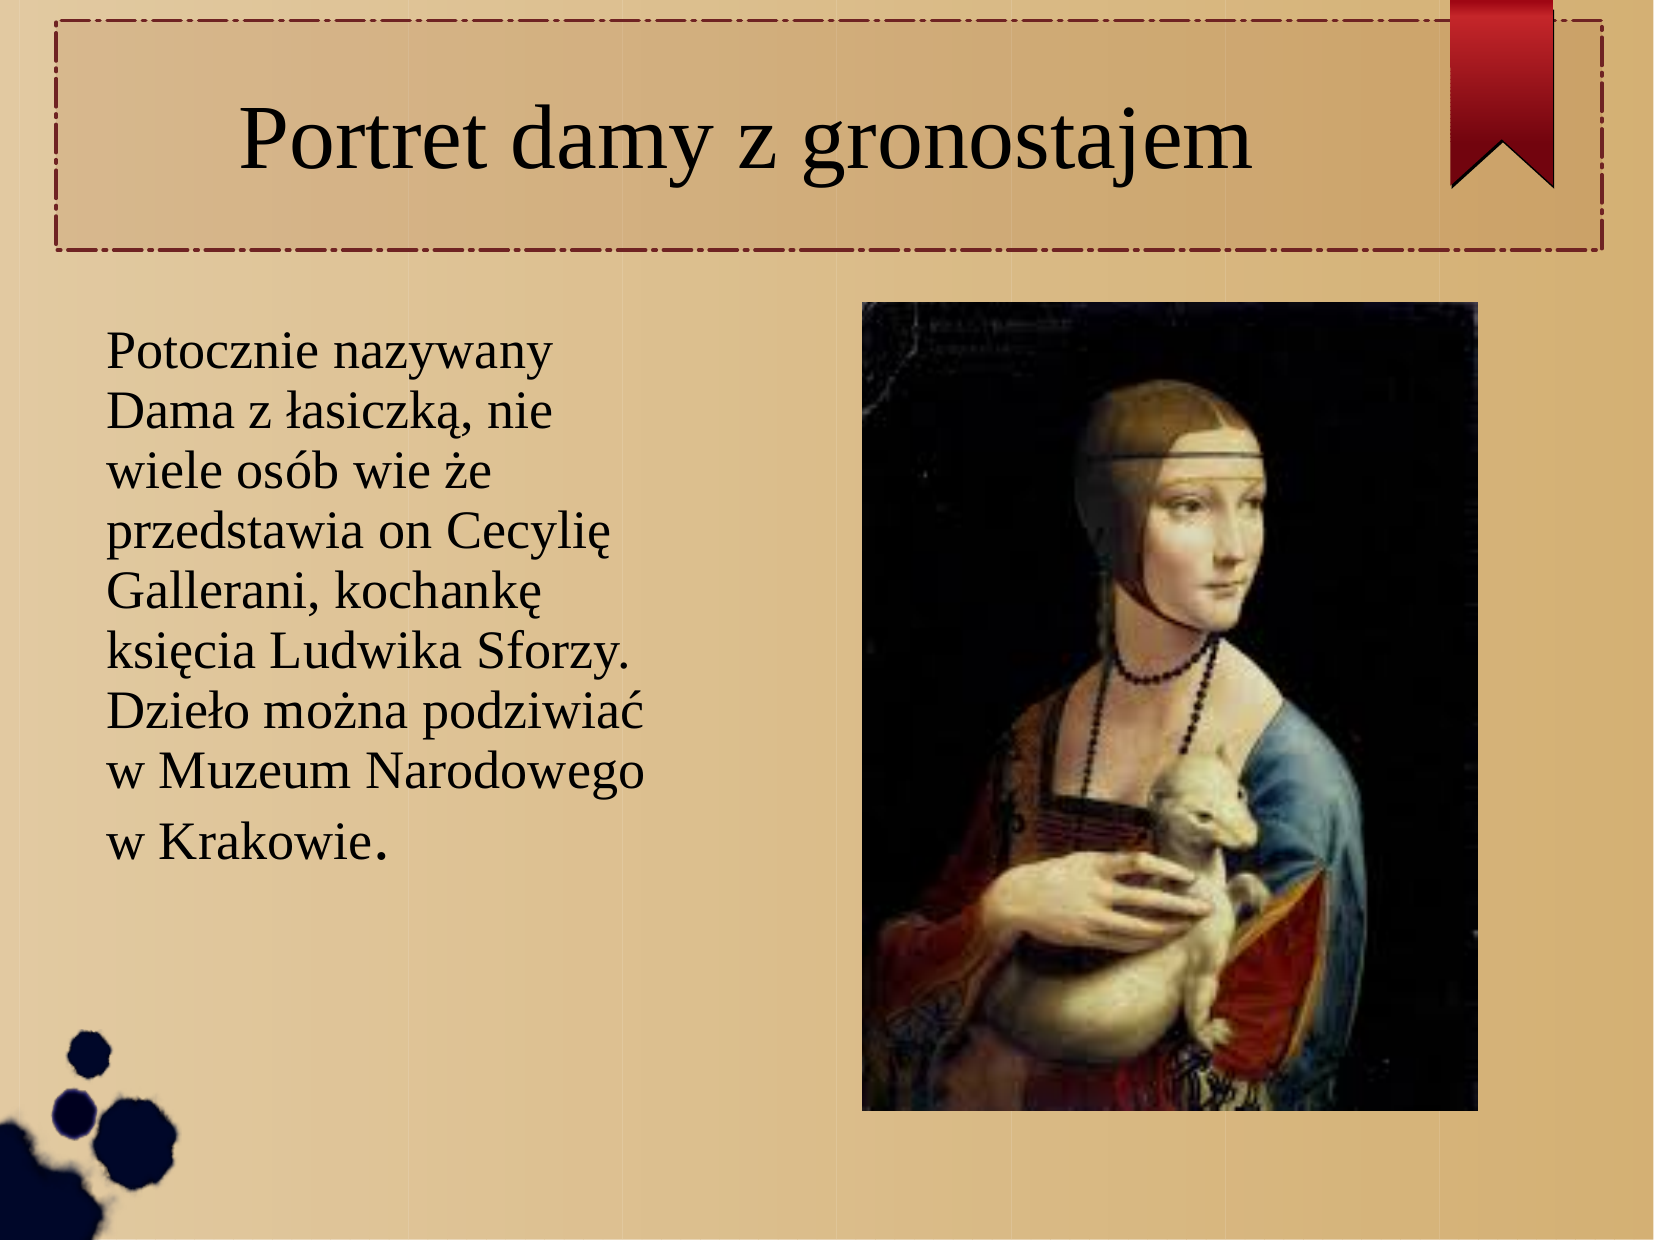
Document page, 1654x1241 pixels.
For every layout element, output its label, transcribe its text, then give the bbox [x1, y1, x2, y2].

list Potocznie nazywany Dama z łasiczką, nie wiele osób wie że przedstawia on Cecylię Gallerani, kochankę księcia Ludwika Sforzy. Dzieło można podziwiać w Muzeum Narodowego w Krakowie. [35, 320, 674, 1040]
title Portret damy z gronostajem [82, 47, 1412, 229]
picture [862, 302, 1478, 1111]
